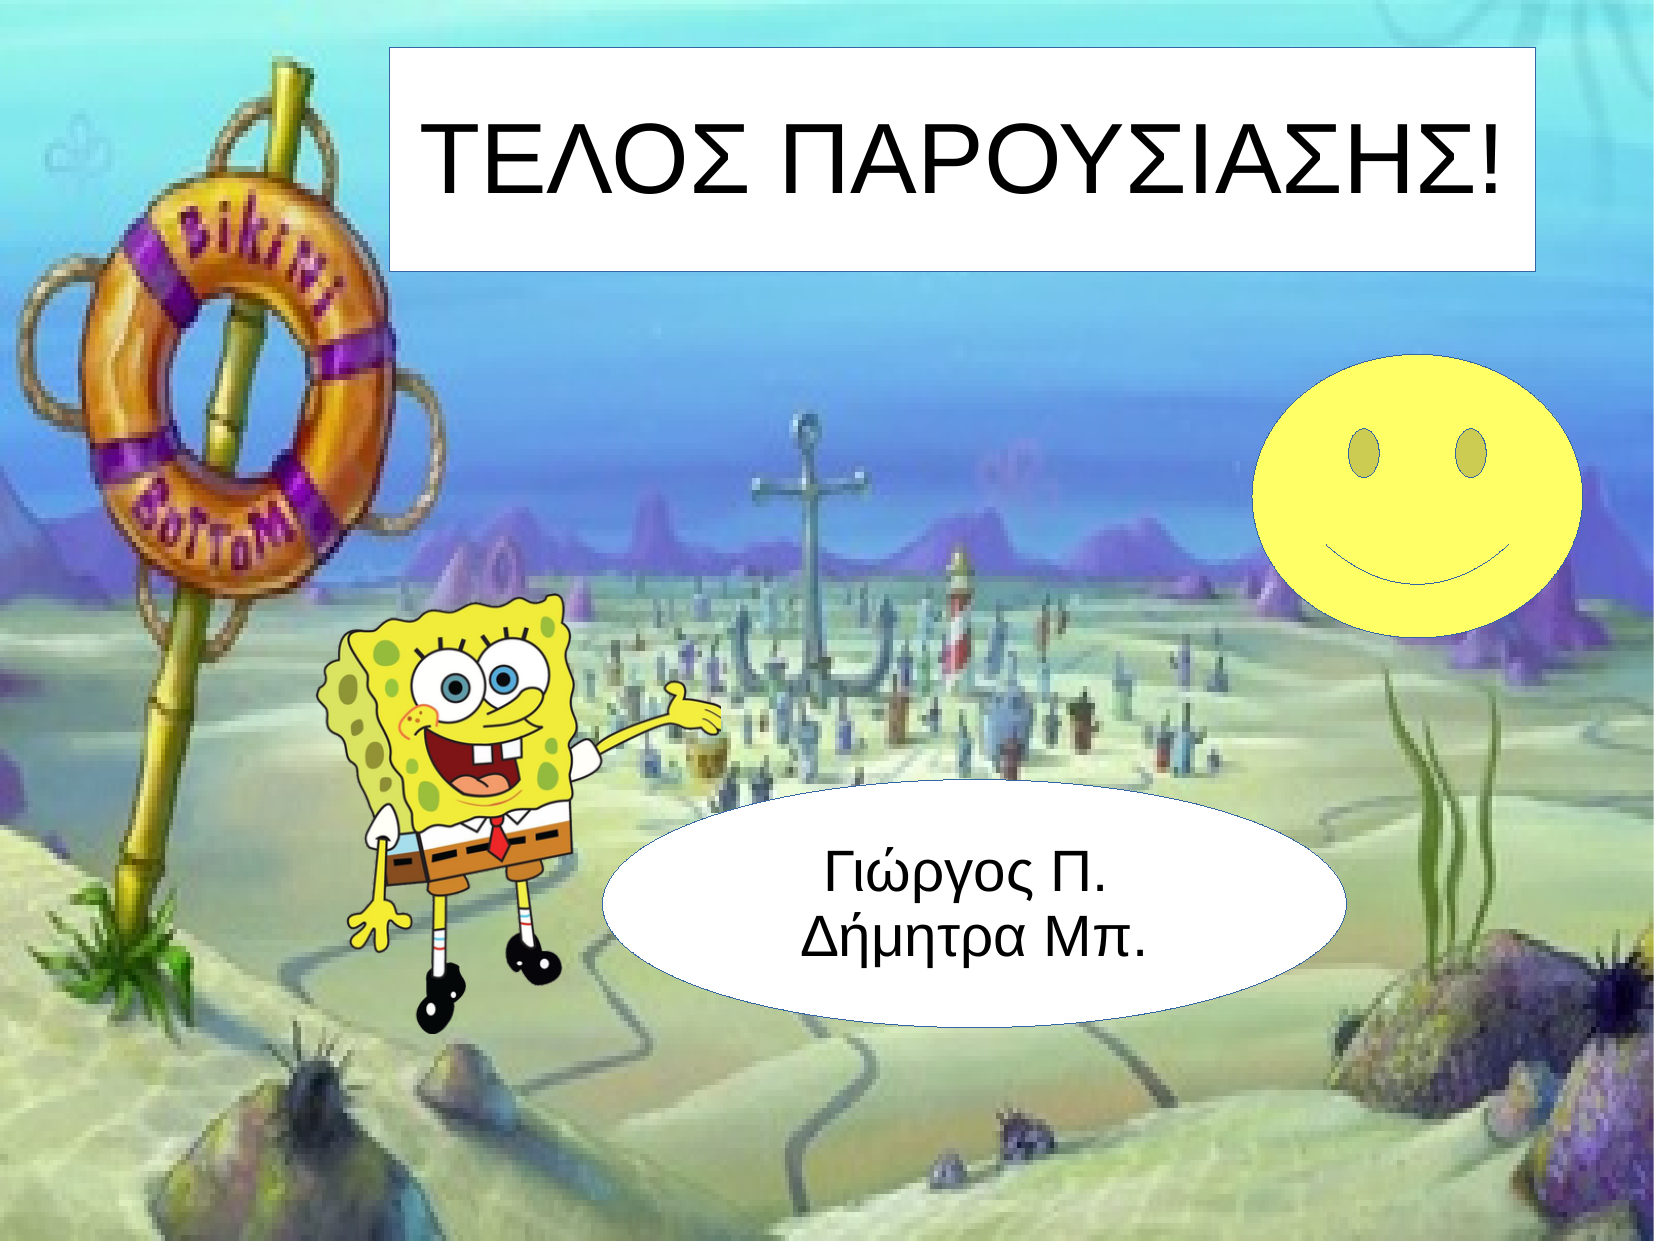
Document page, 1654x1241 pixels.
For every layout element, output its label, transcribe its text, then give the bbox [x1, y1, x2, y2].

picture [0, 0, 1654, 1241]
text_box Γιώργος Π. Δήμητρα Μπ. [602, 779, 1347, 1028]
text_box ΤΕΛΟΣ ΠΑΡΟΥΣΙΑΣΗΣ! [389, 47, 1536, 272]
text_box [1251, 354, 1583, 638]
